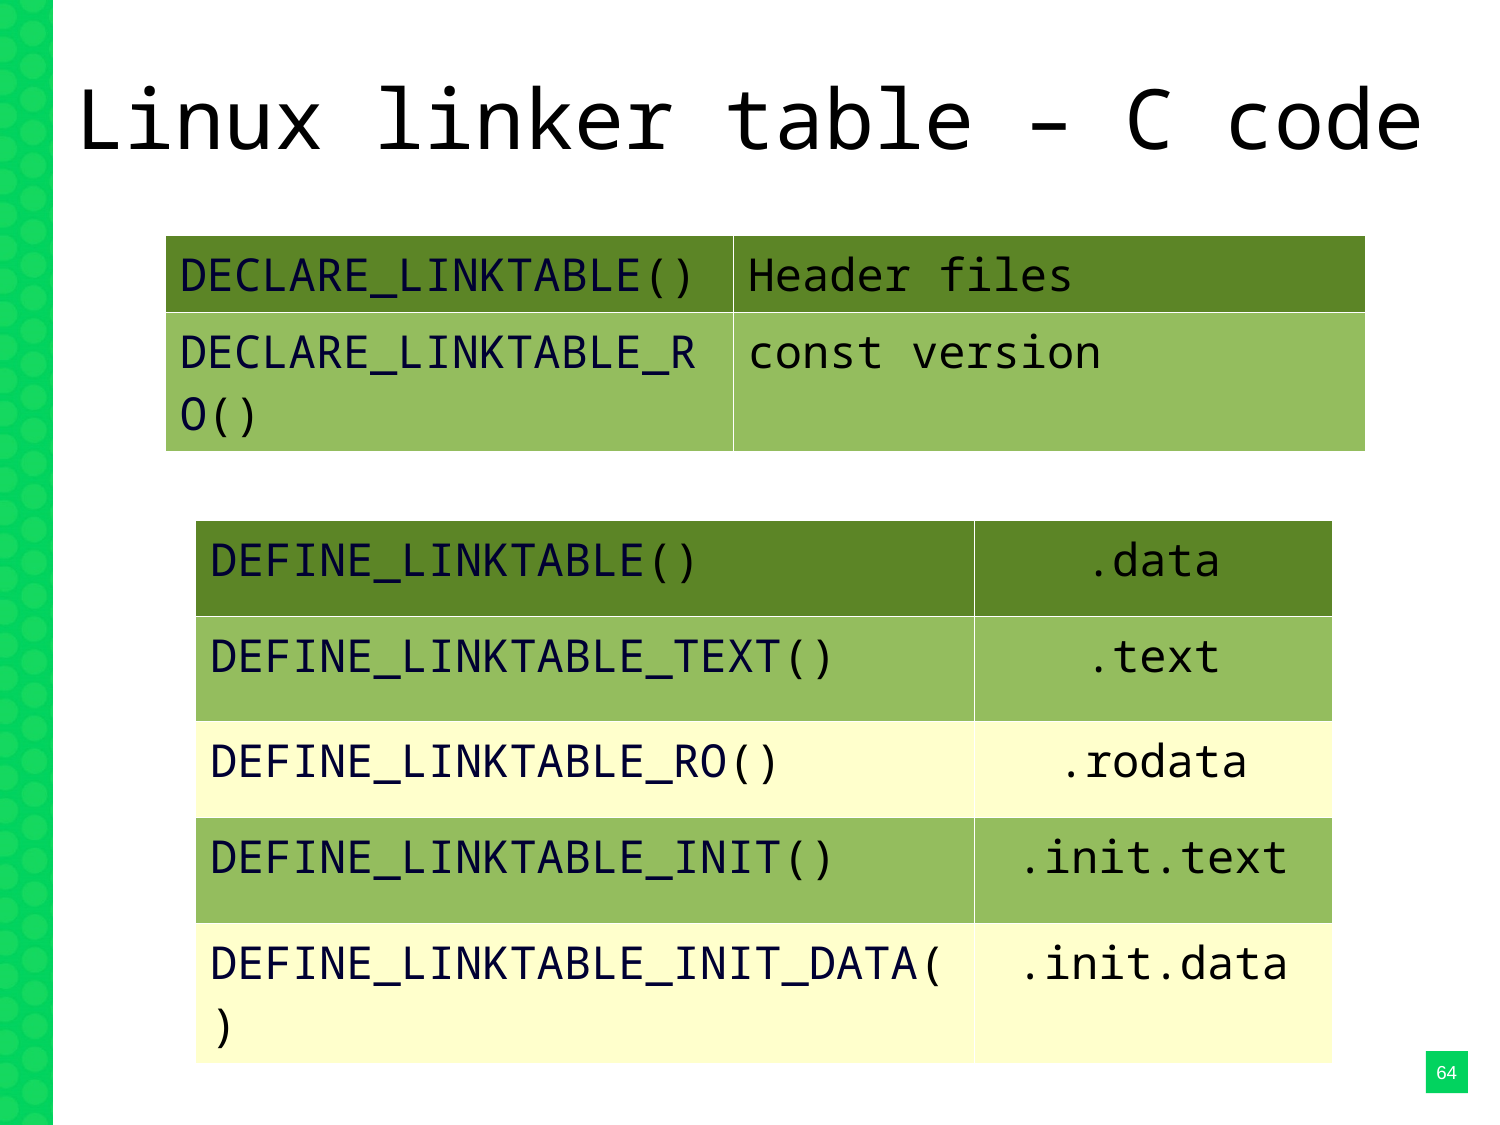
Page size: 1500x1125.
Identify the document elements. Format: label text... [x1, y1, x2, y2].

table_cell .text [975, 617, 1332, 721]
table_header .data [975, 521, 1332, 616]
table_cell const version [734, 313, 1365, 451]
table_cell DEFINE_LINKTABLE_INIT() [196, 818, 974, 923]
table_header DEFINE_LINKTABLE() [196, 521, 974, 616]
table_cell DEFINE_LINKTABLE_TEXT() [196, 617, 974, 721]
table_cell DEFINE_LINKTABLE_INIT_DATA() [196, 924, 974, 1063]
picture [0, 0, 53, 1125]
text_box <number> [1425, 1051, 1468, 1094]
table_header Header files [734, 236, 1365, 312]
table_cell DECLARE_LINKTABLE_RO() [166, 313, 733, 451]
table_header DECLARE_LINKTABLE() [166, 236, 733, 312]
table_cell .init.text [975, 818, 1332, 923]
title Linux linker table – C code [75, 24, 1426, 211]
table_cell DEFINE_LINKTABLE_RO() [196, 722, 974, 817]
table_cell .rodata [975, 722, 1332, 817]
table_cell .init.data [975, 924, 1332, 1063]
